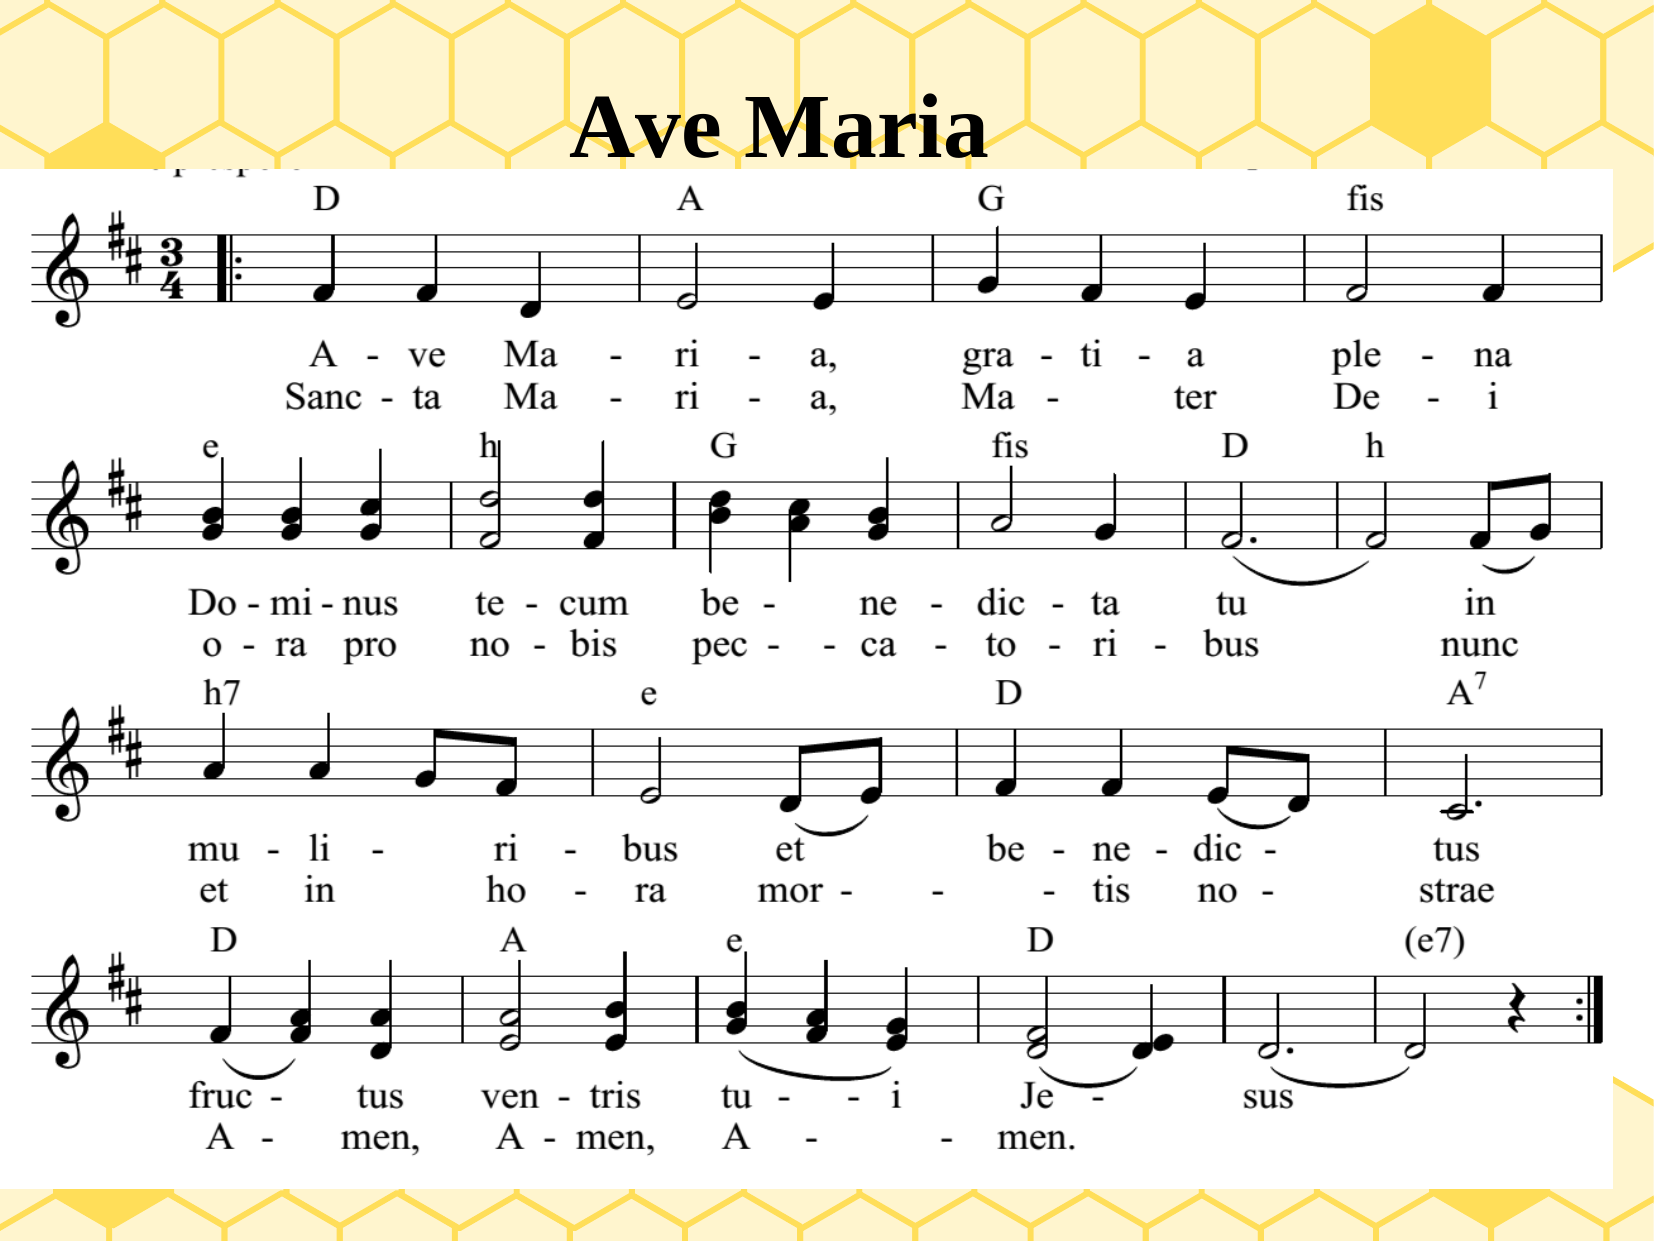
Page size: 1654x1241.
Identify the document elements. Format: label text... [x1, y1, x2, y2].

picture [0, 169, 1613, 1189]
text_box Ave Maria [328, 20, 1231, 169]
